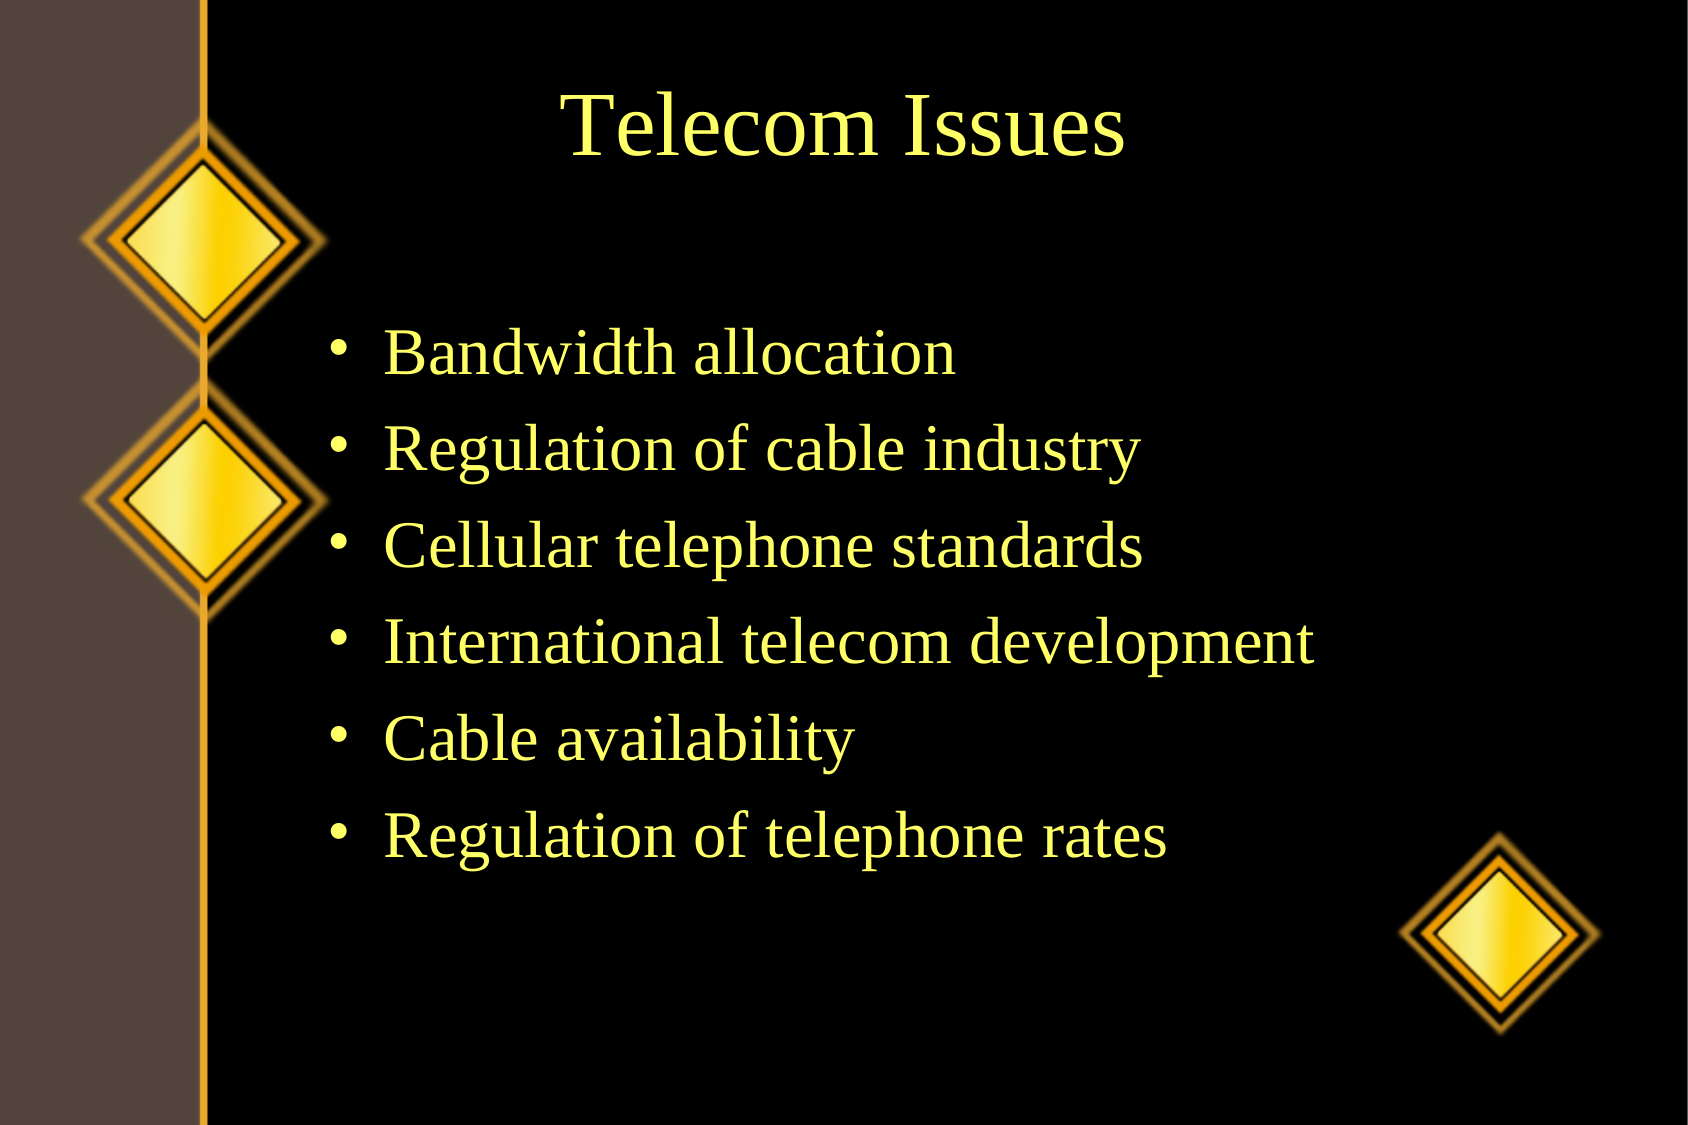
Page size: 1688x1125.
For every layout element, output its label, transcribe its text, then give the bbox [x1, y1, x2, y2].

title Telecom Issues [126, 24, 1561, 213]
list Bandwidth allocation Regulation of cable industry Cellular telephone standards International telecom development Cable availability Regulation of telephone rates [312, 299, 1647, 976]
picture [0, 0, 1688, 1125]
